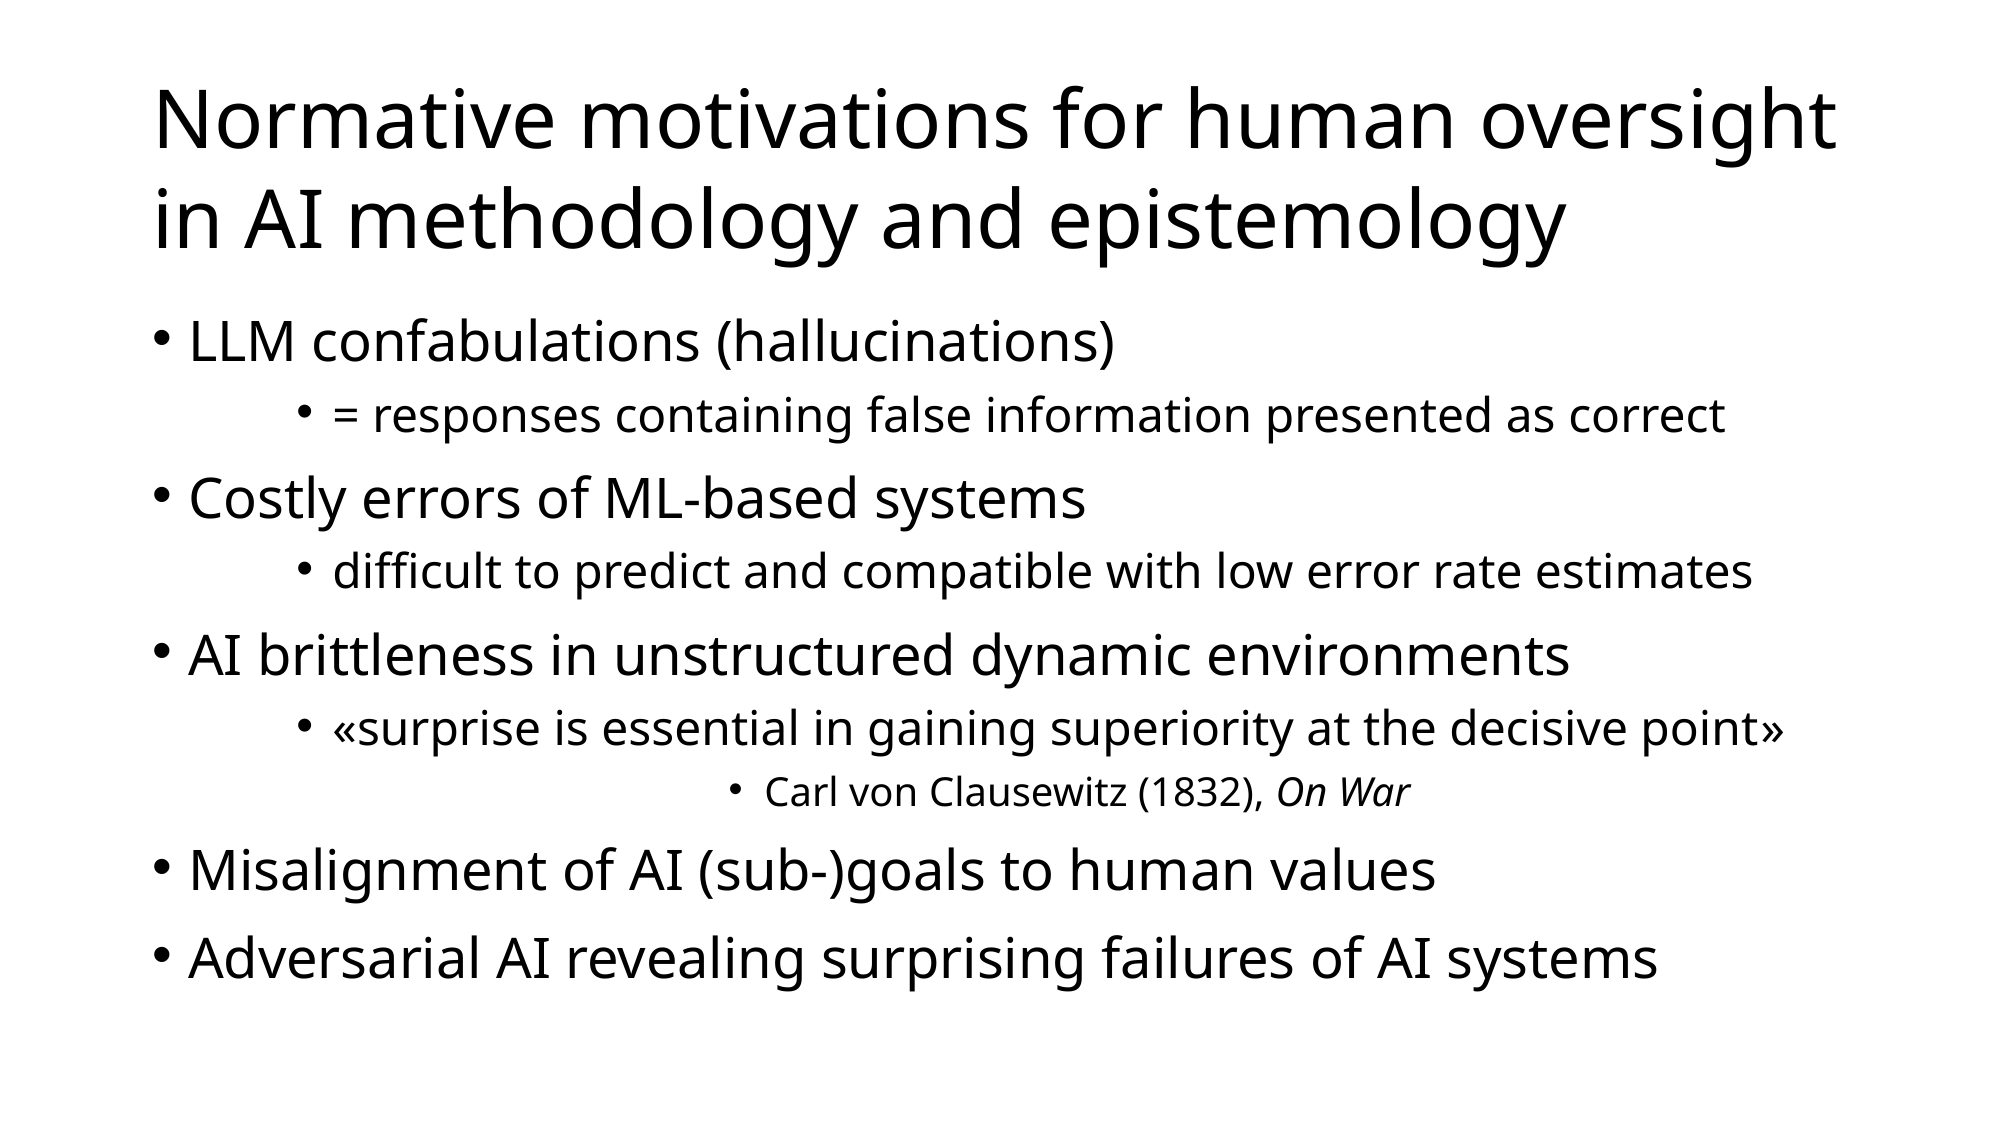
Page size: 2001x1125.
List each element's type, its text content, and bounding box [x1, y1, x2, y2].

list LLM confabulations (hallucinations) = responses containing false information presented as correct Costly errors of ML-based systems difficult to predict and compatible with low error rate estimates AI brittleness in unstructured dynamic environments «surprise is essential in gaining superiority at the decisive point» Carl von Clausewitz (1832), On War Misalignment of AI (sub-)goals to human values Adversarial AI revealing surprising failures of AI systems [137, 299, 1863, 1014]
title Normative motivations for human oversight in AI methodology and epistemology [137, 59, 1863, 278]
